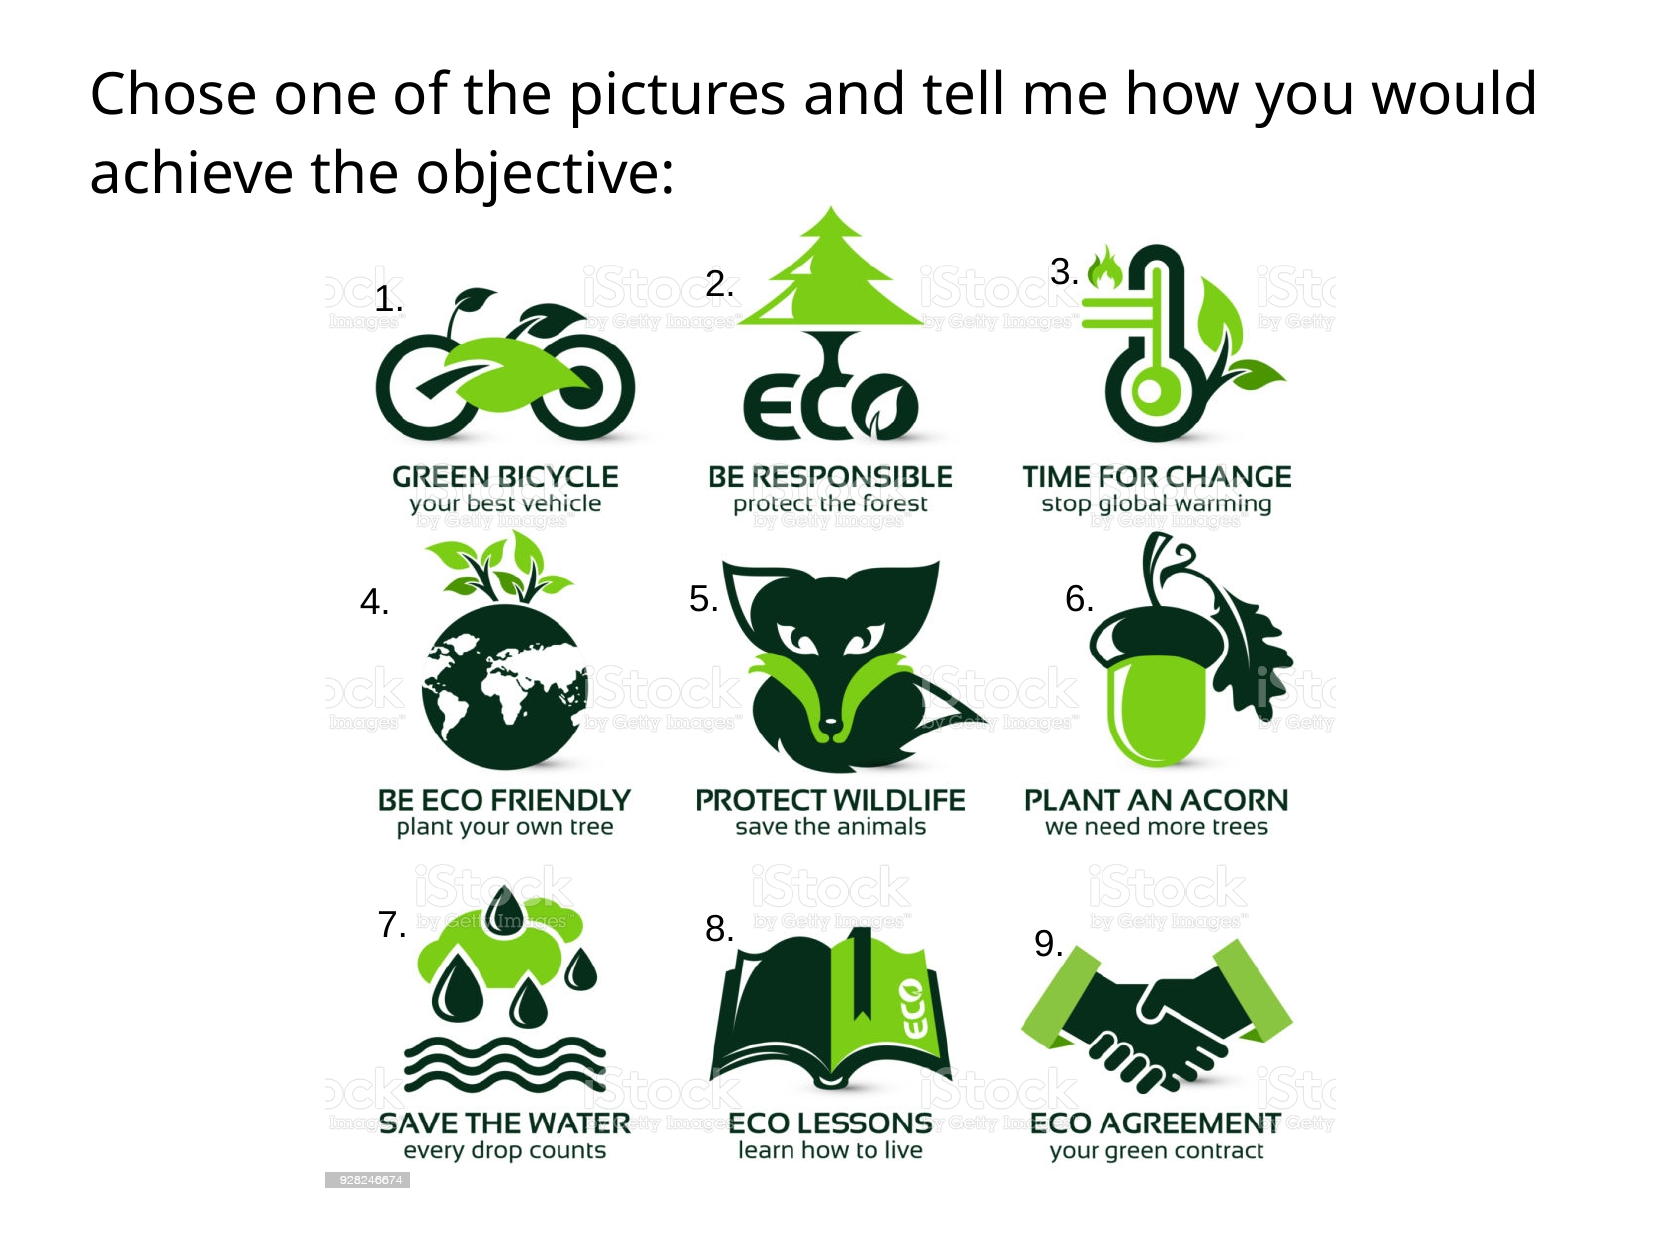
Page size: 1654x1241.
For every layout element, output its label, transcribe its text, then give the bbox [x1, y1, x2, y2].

text_box 7. [362, 895, 424, 953]
text_box 1. [359, 270, 421, 327]
text_box 4. [345, 573, 406, 631]
text_box 8. [690, 900, 751, 972]
text_box 5. [674, 570, 736, 627]
text_box Chose one of the pictures and tell me how you would achieve the objective: [75, 45, 1654, 213]
text_box 6. [1050, 570, 1111, 627]
text_box 9. [1019, 915, 1081, 972]
text_box 2. [690, 255, 751, 312]
picture [325, 213, 1336, 1201]
text_box 3. [1035, 243, 1096, 301]
